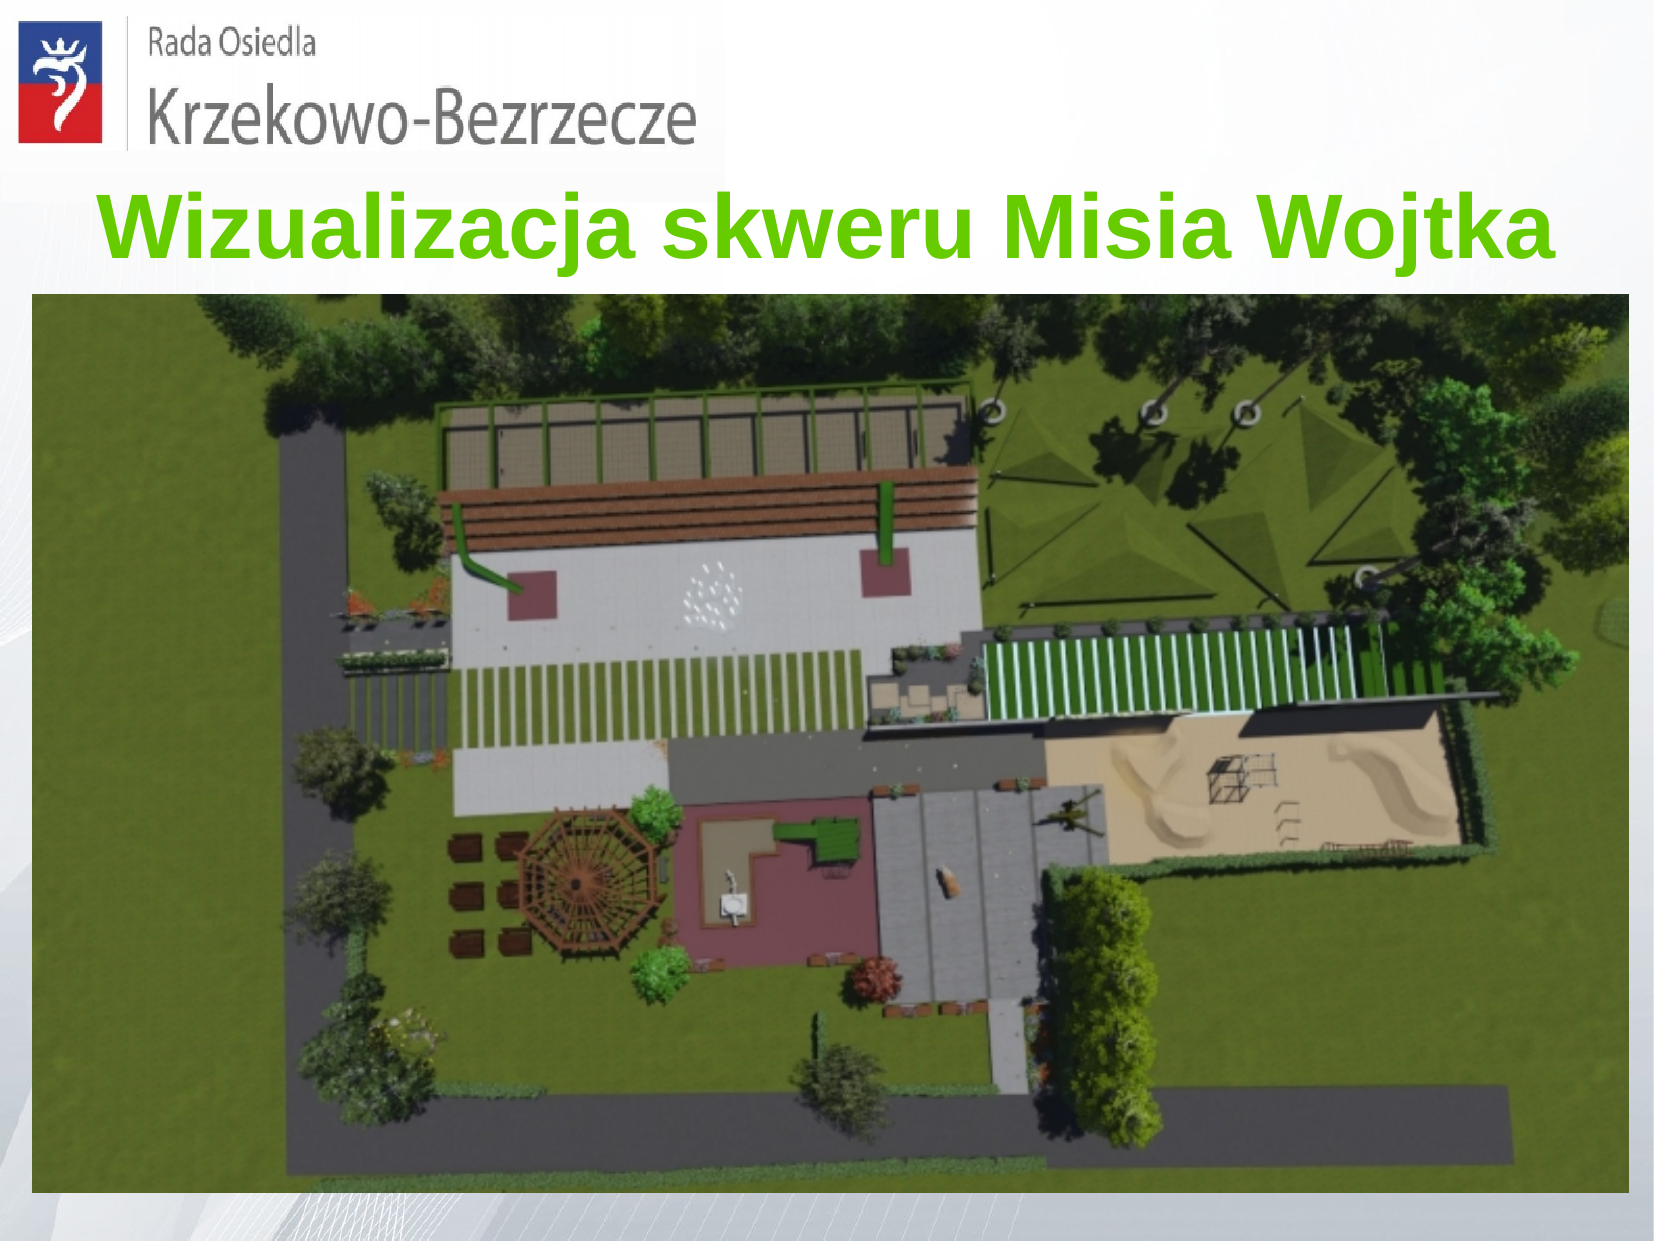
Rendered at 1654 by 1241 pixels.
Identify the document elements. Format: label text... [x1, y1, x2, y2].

picture [0, 0, 1654, 1241]
title Wizualizacja skweru Misia Wojtka [82, 123, 1571, 294]
